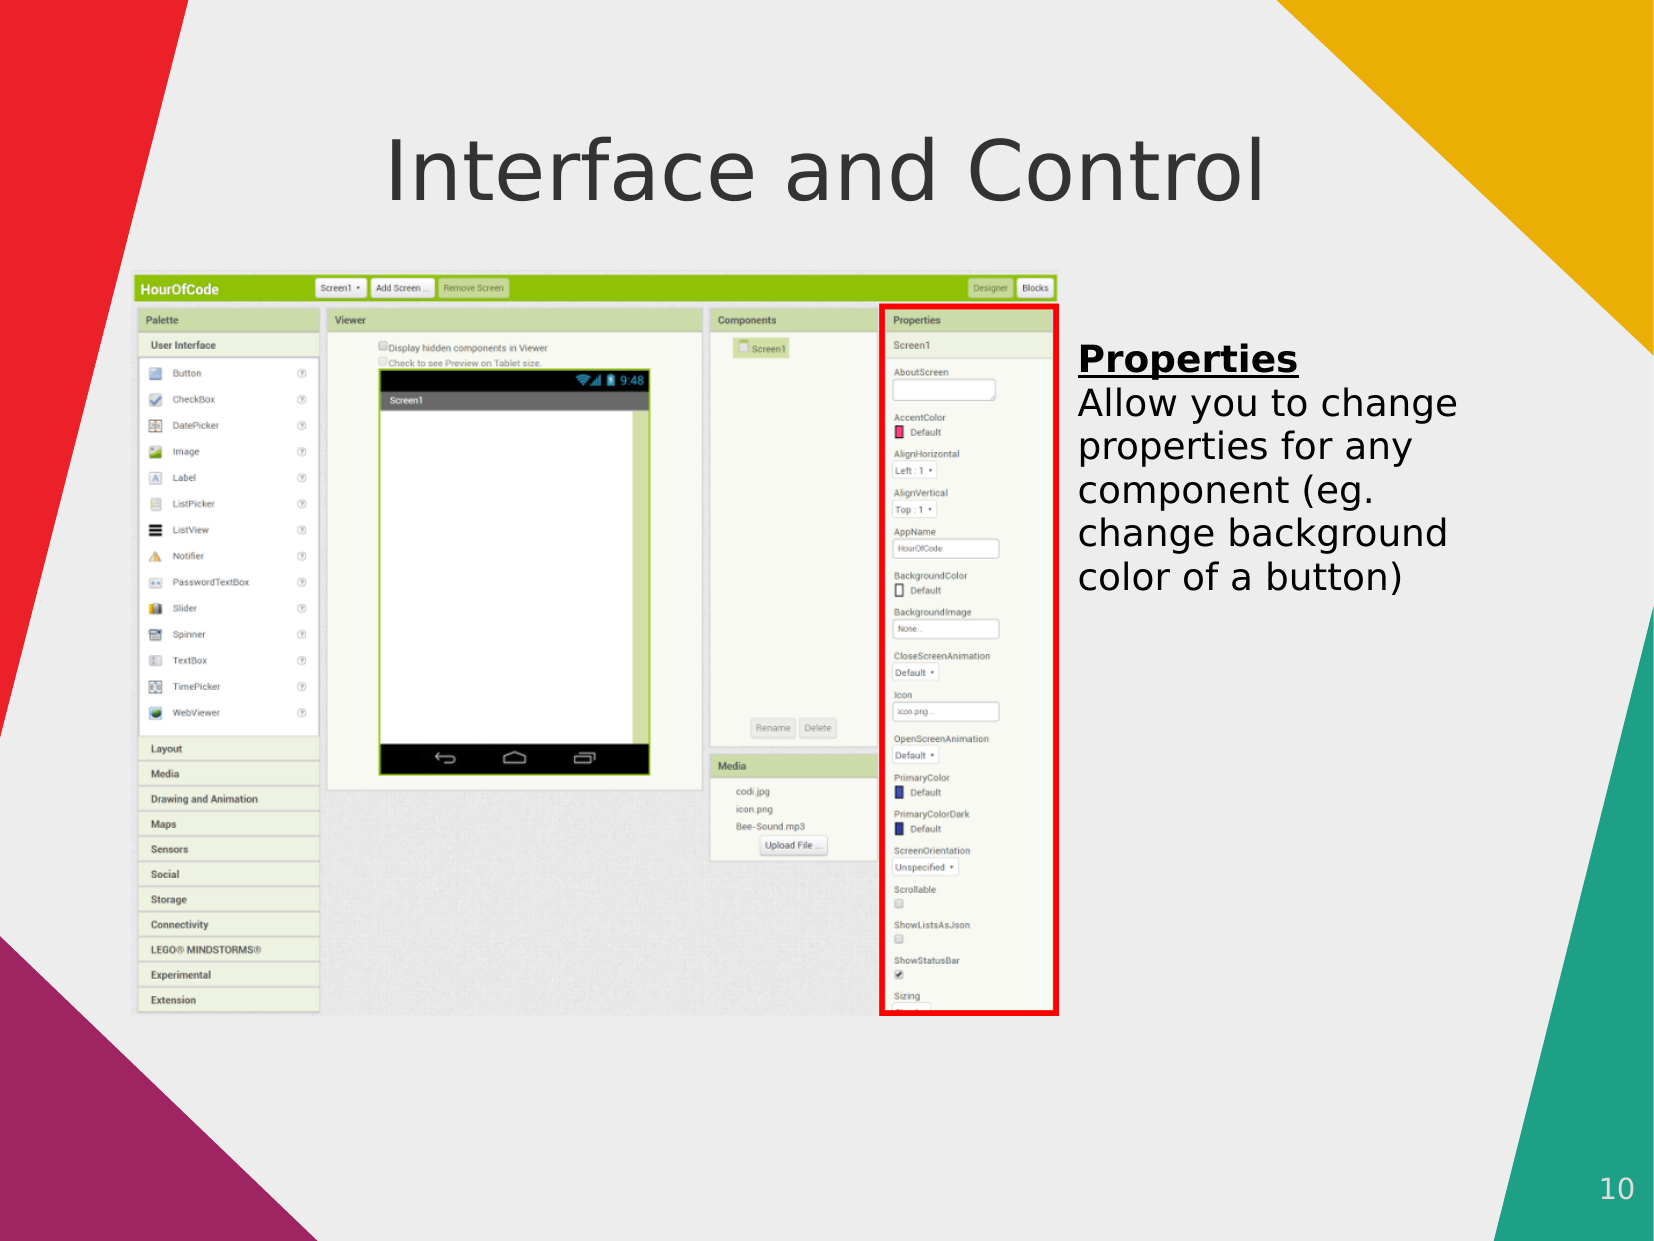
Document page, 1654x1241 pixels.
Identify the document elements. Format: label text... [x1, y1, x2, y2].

title Interface and Control [114, 73, 1539, 271]
picture [131, 270, 1059, 1016]
text_box Properties Allow you to change properties for any component (eg. change background color of a button) [1062, 330, 1477, 674]
